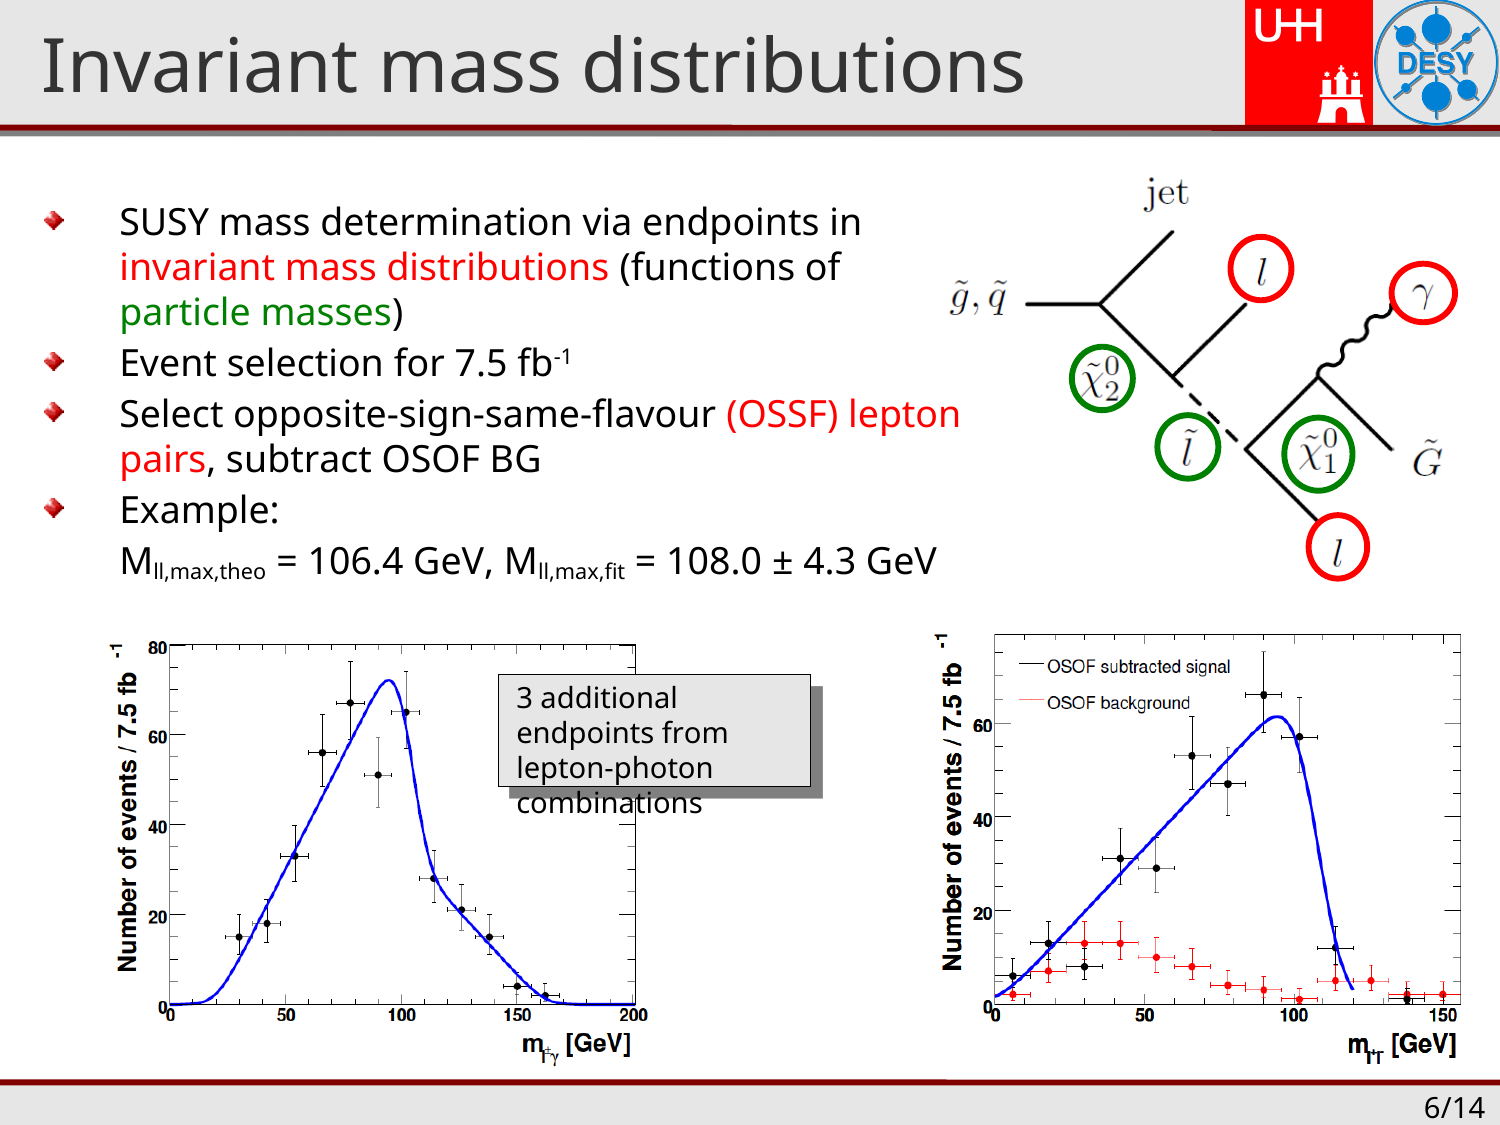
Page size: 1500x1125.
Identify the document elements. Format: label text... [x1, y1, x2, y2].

picture [1312, 519, 1364, 575]
text_box SUSY mass determination via endpoints in invariant mass distributions (functions of particle masses) Event selection for 7.5 fb-1 Select opposite-sign-same-flavour (OSSF) lepton pairs, subtract OSOF BG Example: Mll,max,theo = 106.4 GeV, Mll,max,fit = 108.0 ± 4.3 GeV [29, 190, 980, 641]
text_box 3 additional endpoints from lepton-photon combinations [501, 672, 827, 828]
picture [103, 634, 655, 1072]
picture [928, 619, 1472, 1070]
picture [1374, 0, 1498, 125]
picture [1245, 0, 1373, 124]
title Invariant mass distributions [26, 0, 1241, 127]
picture [927, 152, 1464, 582]
picture [44, 211, 64, 230]
picture [44, 352, 64, 371]
picture [44, 402, 64, 422]
picture [44, 498, 64, 518]
